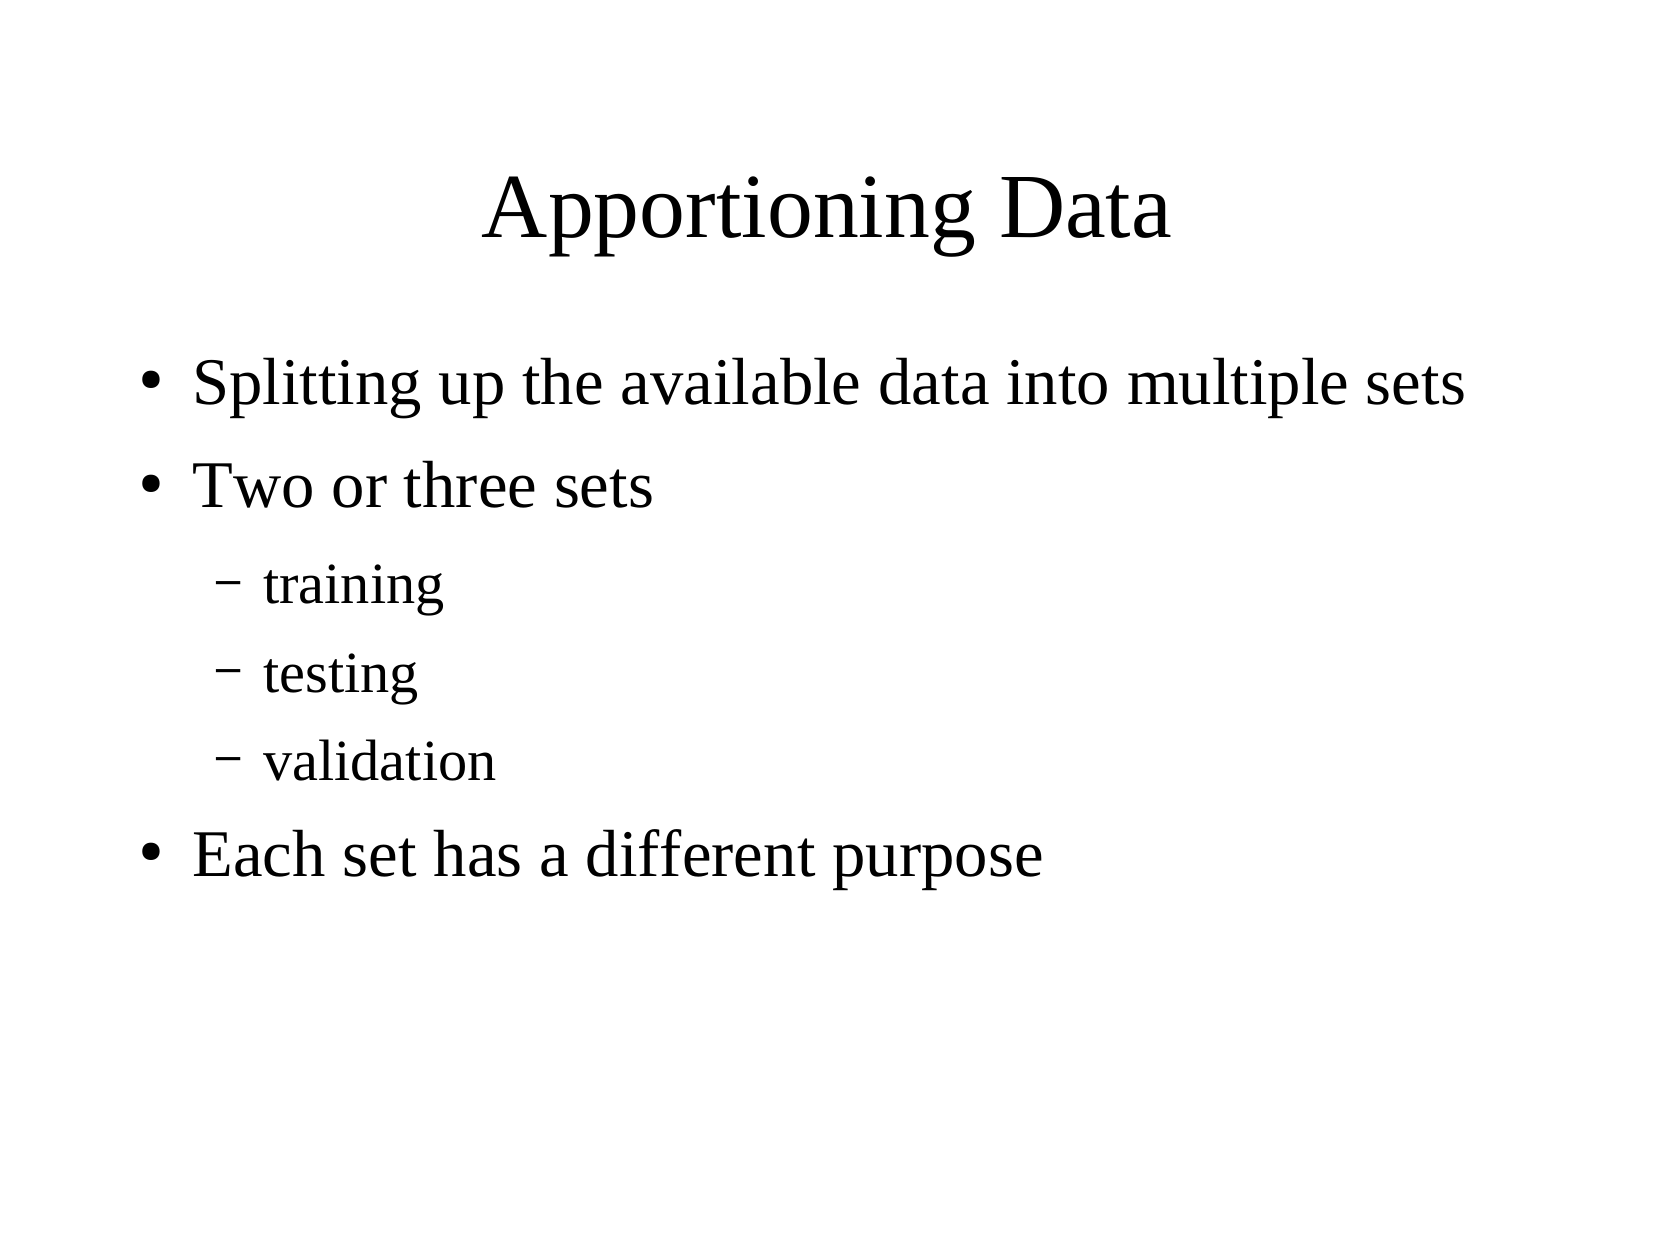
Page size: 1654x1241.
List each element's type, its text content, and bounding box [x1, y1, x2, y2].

list Splitting up the available data into multiple sets Two or three sets training testing validation Each set has a different purpose [121, 344, 1534, 1127]
title Apportioning Data [121, 102, 1534, 311]
